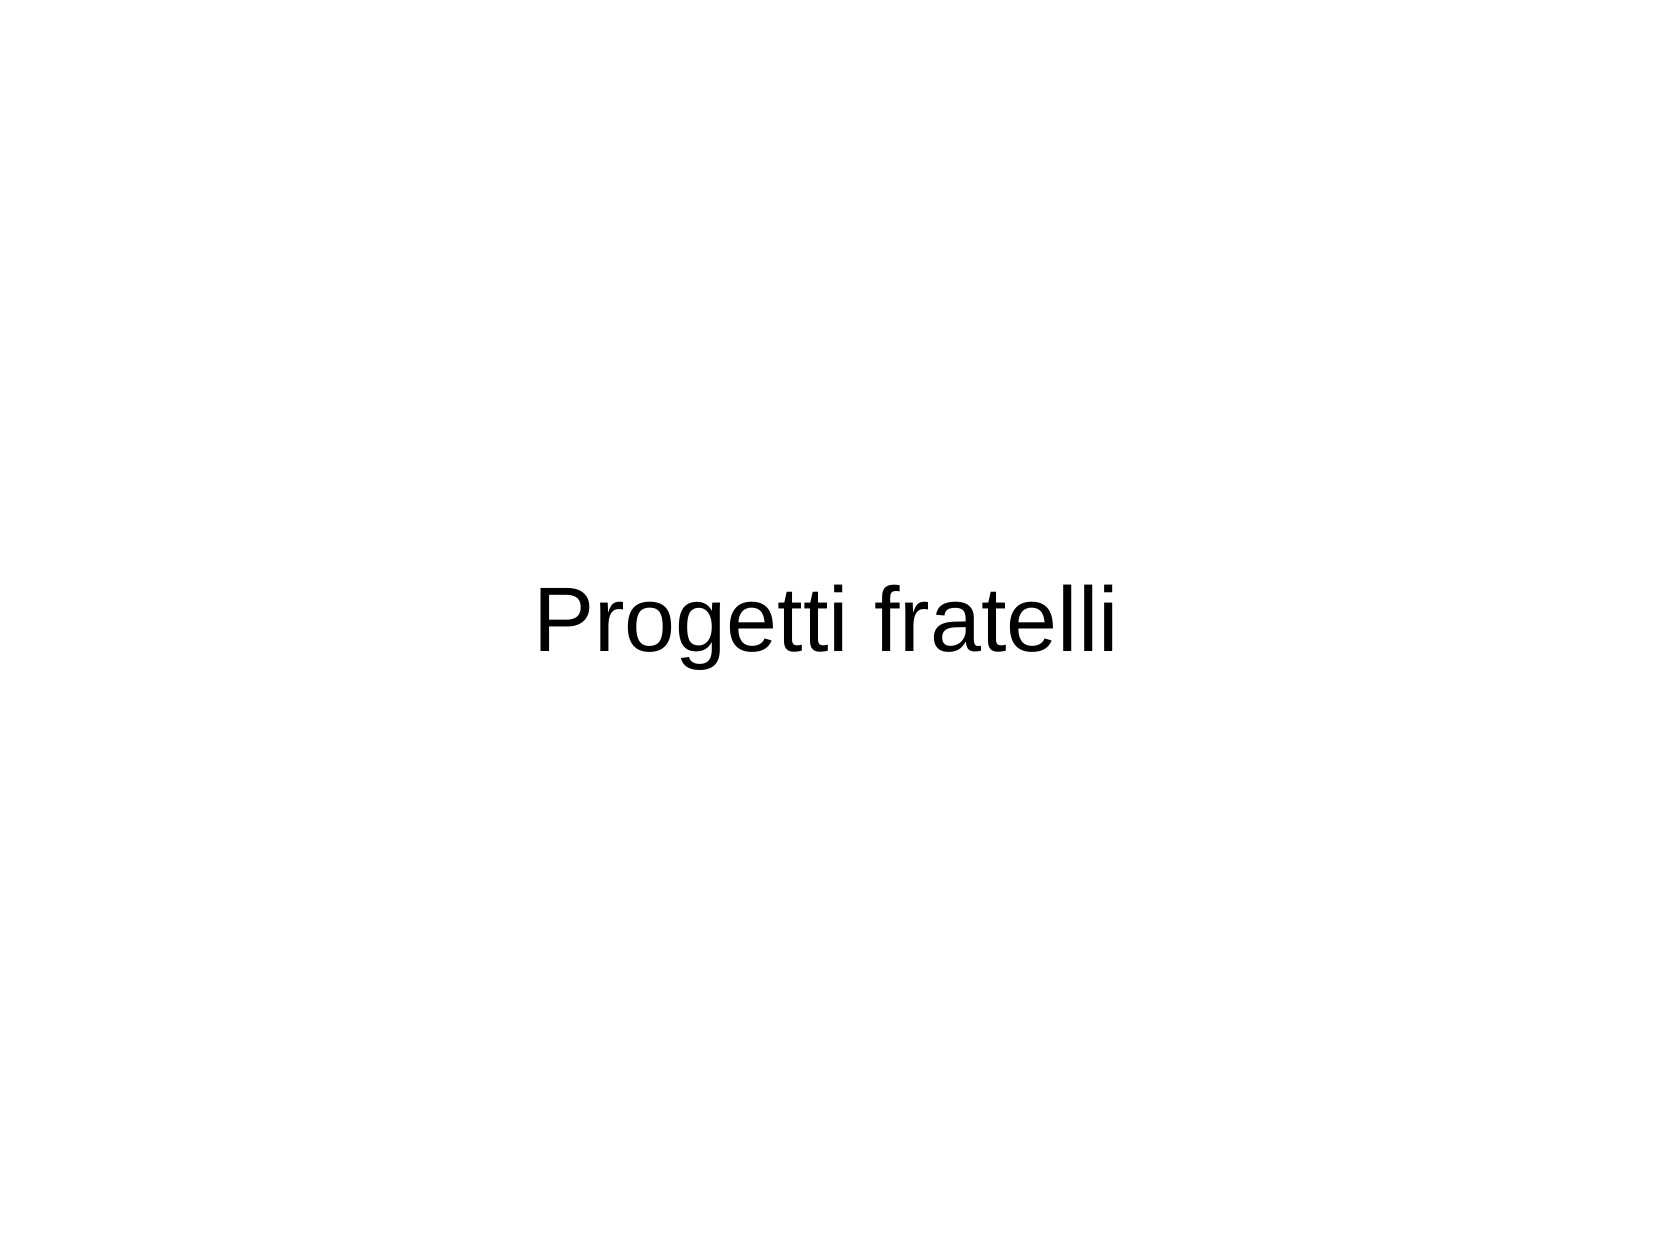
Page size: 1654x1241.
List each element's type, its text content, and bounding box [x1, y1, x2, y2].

title Progetti fratelli [82, 516, 1571, 724]
